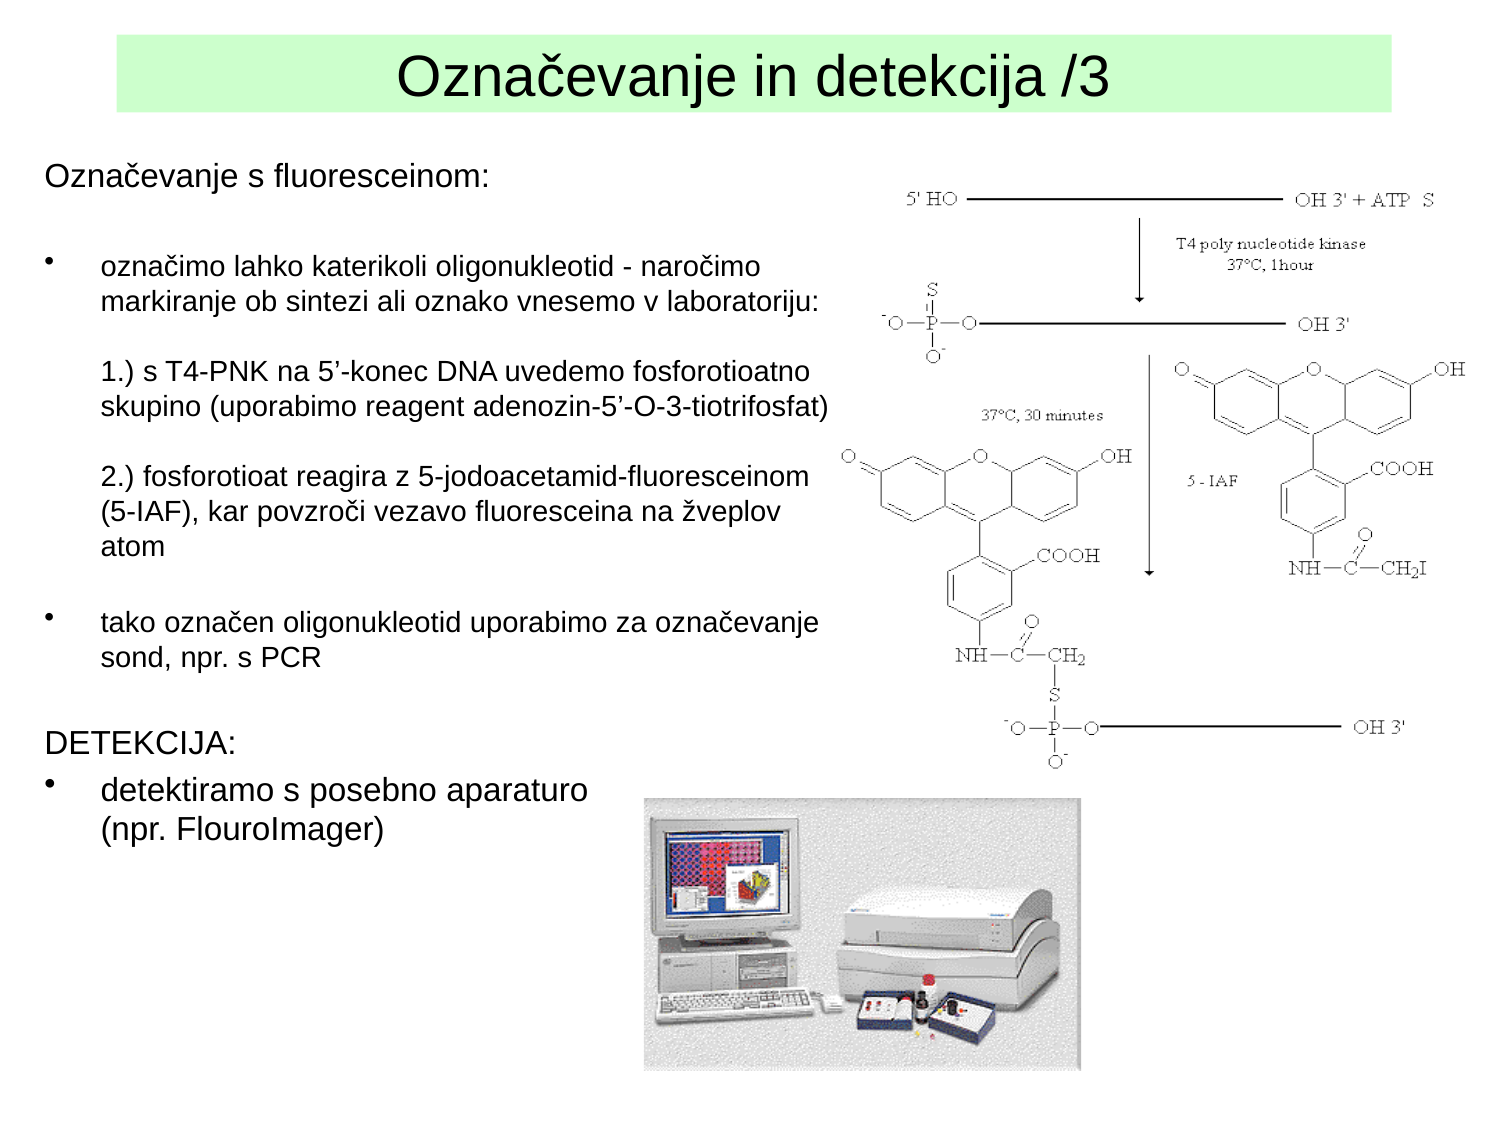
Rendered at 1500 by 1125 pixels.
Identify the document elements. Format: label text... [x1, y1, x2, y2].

picture [643, 798, 1082, 1071]
list Označevanje s fluoresceinom: označimo lahko katerikoli oligonukleotid - naročimo markiranje ob sintezi ali oznako vnesemo v laboratoriju: 1.) s T4-PNK na 5’-konec DNA uvedemo fosforotioatno skupino (uporabimo reagent adenozin-5’-O-3-tiotrifosfat) 2.) fosforotioat reagira z 5-jodoacetamid-fluoresceinom (5-IAF), kar povzroči vezavo fluoresceina na žveplov atom tako označen oligonukleotid uporabimo za označevanje sond, npr. s PCR DETEKCIJA: detektiramo s posebno aparaturo (npr. FlouroImager) [29, 147, 857, 1091]
picture [857, 172, 1471, 775]
title Označevanje in detekcija /3 [116, 34, 1392, 113]
